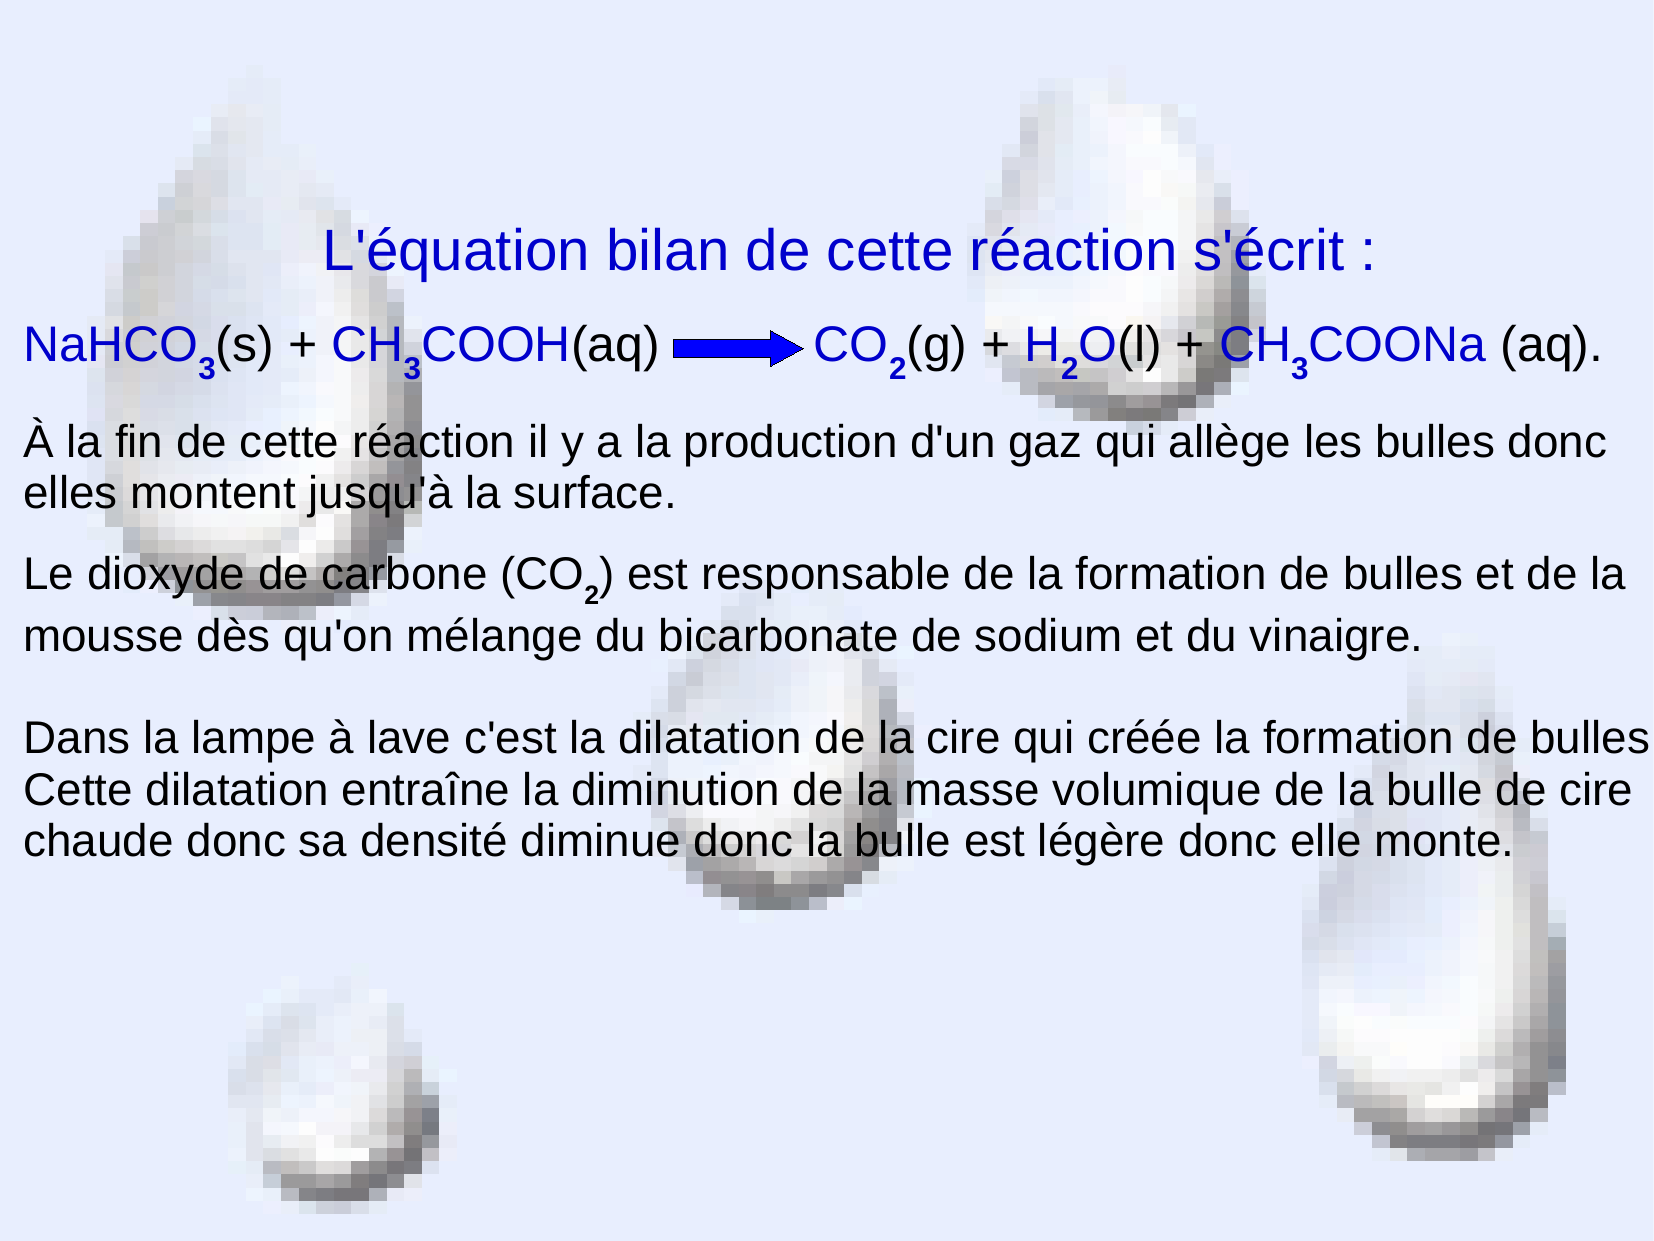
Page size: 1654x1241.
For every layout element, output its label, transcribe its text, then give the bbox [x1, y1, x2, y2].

list L'équation bilan de cette réaction s'écrit : NaHCO3(s) + CH3COOH(aq) CO2(g) + H2O(l) + CH3COONa (aq). À la fin de cette réaction il y a la production d'un gaz qui allège les bulles donc elles montent jusqu'à la surface. Le dioxyde de carbone (CO2) est responsable de la formation de bulles et de la mousse dès qu'on mélange du bicarbonate de sodium et du vinaigre. Dans la lampe à lave c'est la dilatation de la cire qui créée la formation de bulles. Cette dilatation entraîne la diminution de la masse volumique de la bulle de cire chaude donc sa densité diminue donc la bulle est légère donc elle monte. [23, 218, 1654, 1040]
picture [0, 0, 1654, 1241]
text_box [673, 330, 804, 367]
